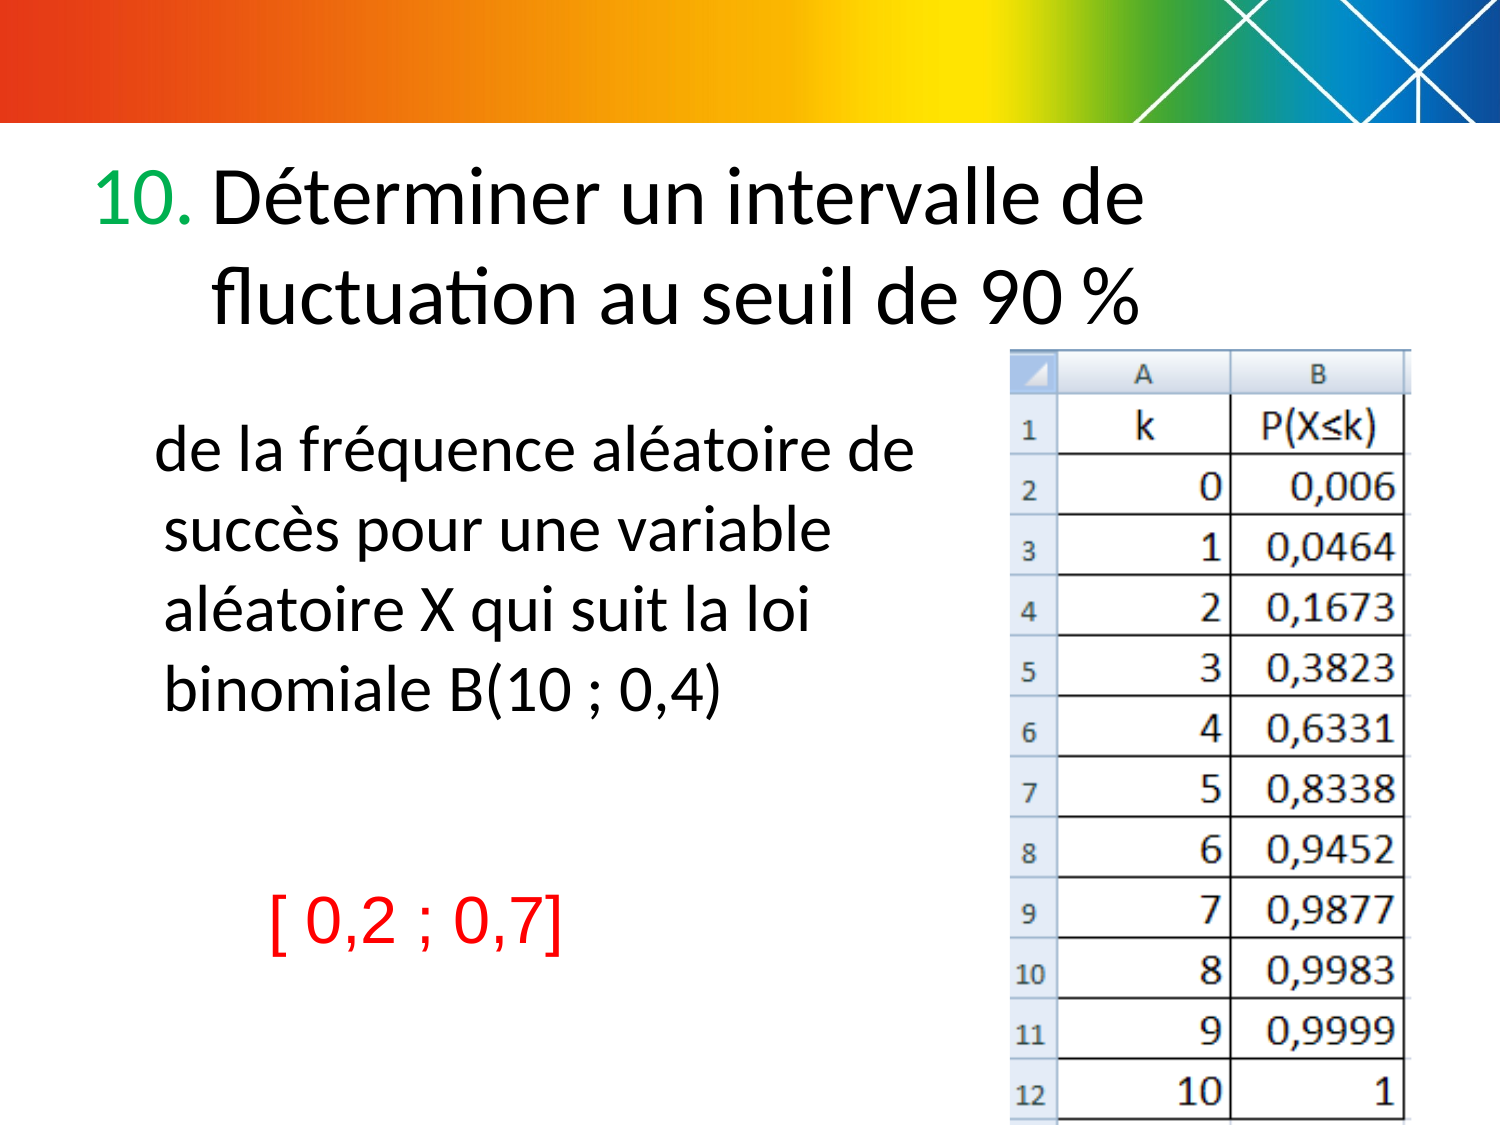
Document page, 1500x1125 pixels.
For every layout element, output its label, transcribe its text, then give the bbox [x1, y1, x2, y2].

text_box [ 0,2 ; 0,7] [253, 869, 810, 965]
text_box de la fréquence aléatoire de succès pour une variable aléatoire X qui suit la loi binomiale B(10 ; 0,4) [64, 397, 945, 813]
picture [1009, 349, 1412, 1125]
title Déterminer un intervalle de fluctuation au seuil de 90 % [75, 133, 1426, 449]
picture [1340, 0, 1500, 123]
picture [0, 0, 1359, 123]
